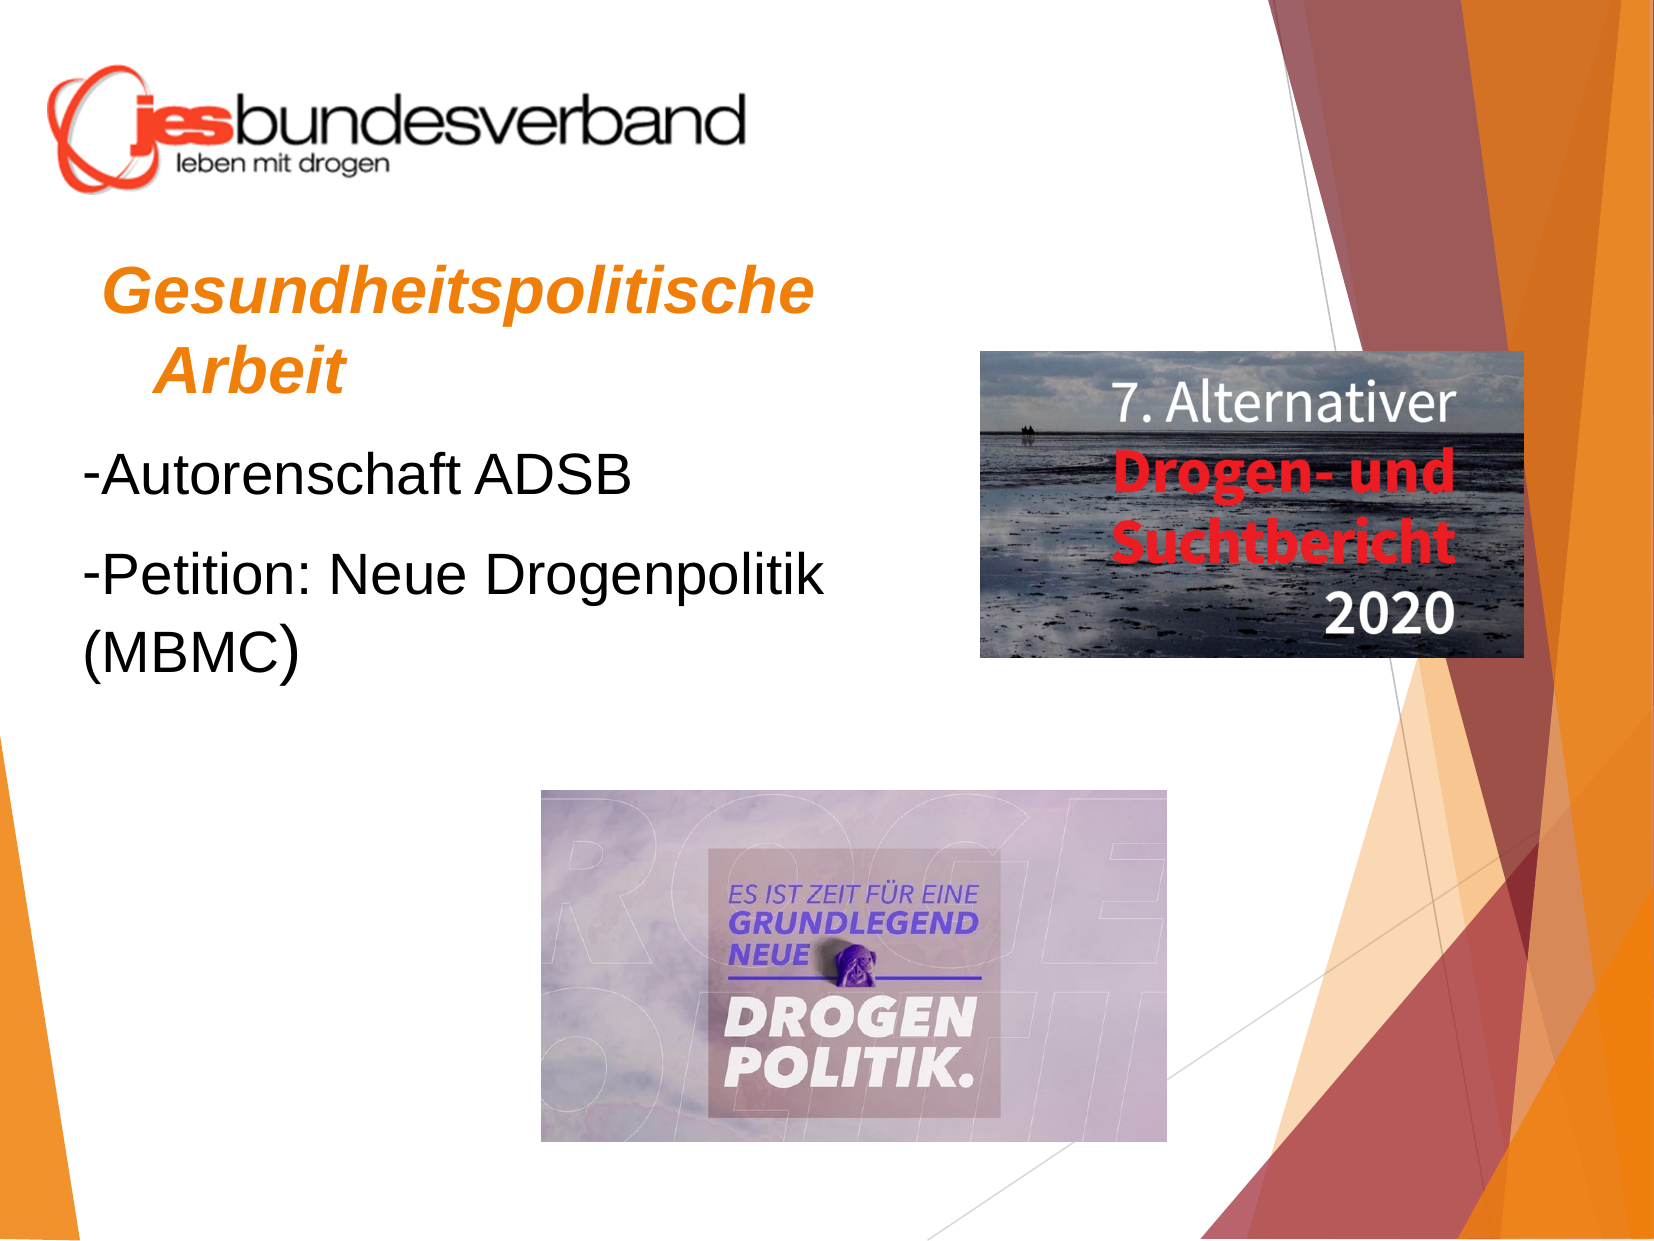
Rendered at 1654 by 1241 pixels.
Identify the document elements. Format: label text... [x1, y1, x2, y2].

picture [980, 351, 1524, 658]
text_box Gesundheitspolitische Arbeit Autorenschaft ADSB Petition: Neue Drogenpolitik (MBMC) [82, 241, 1001, 857]
picture [47, 64, 747, 195]
picture [541, 790, 1167, 1142]
